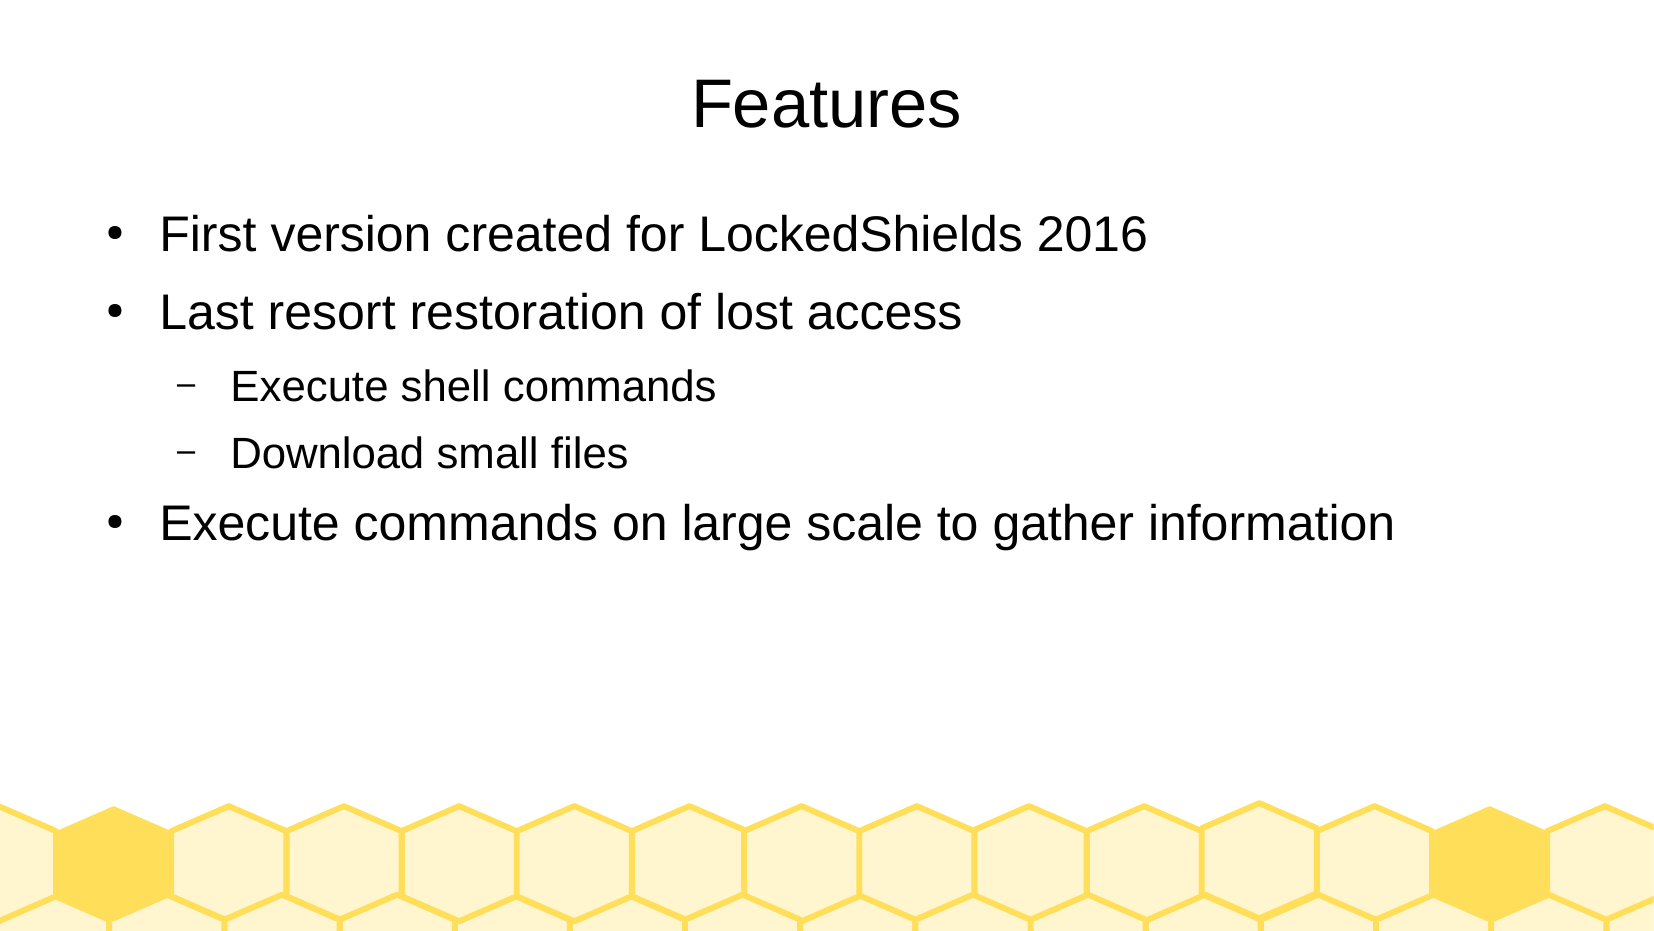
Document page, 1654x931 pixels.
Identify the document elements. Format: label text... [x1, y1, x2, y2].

title Features [88, 29, 1565, 178]
list First version created for LockedShields 2016 Last resort restoration of lost access Execute shell commands Download small files Execute commands on large scale to gather information [88, 206, 1565, 739]
